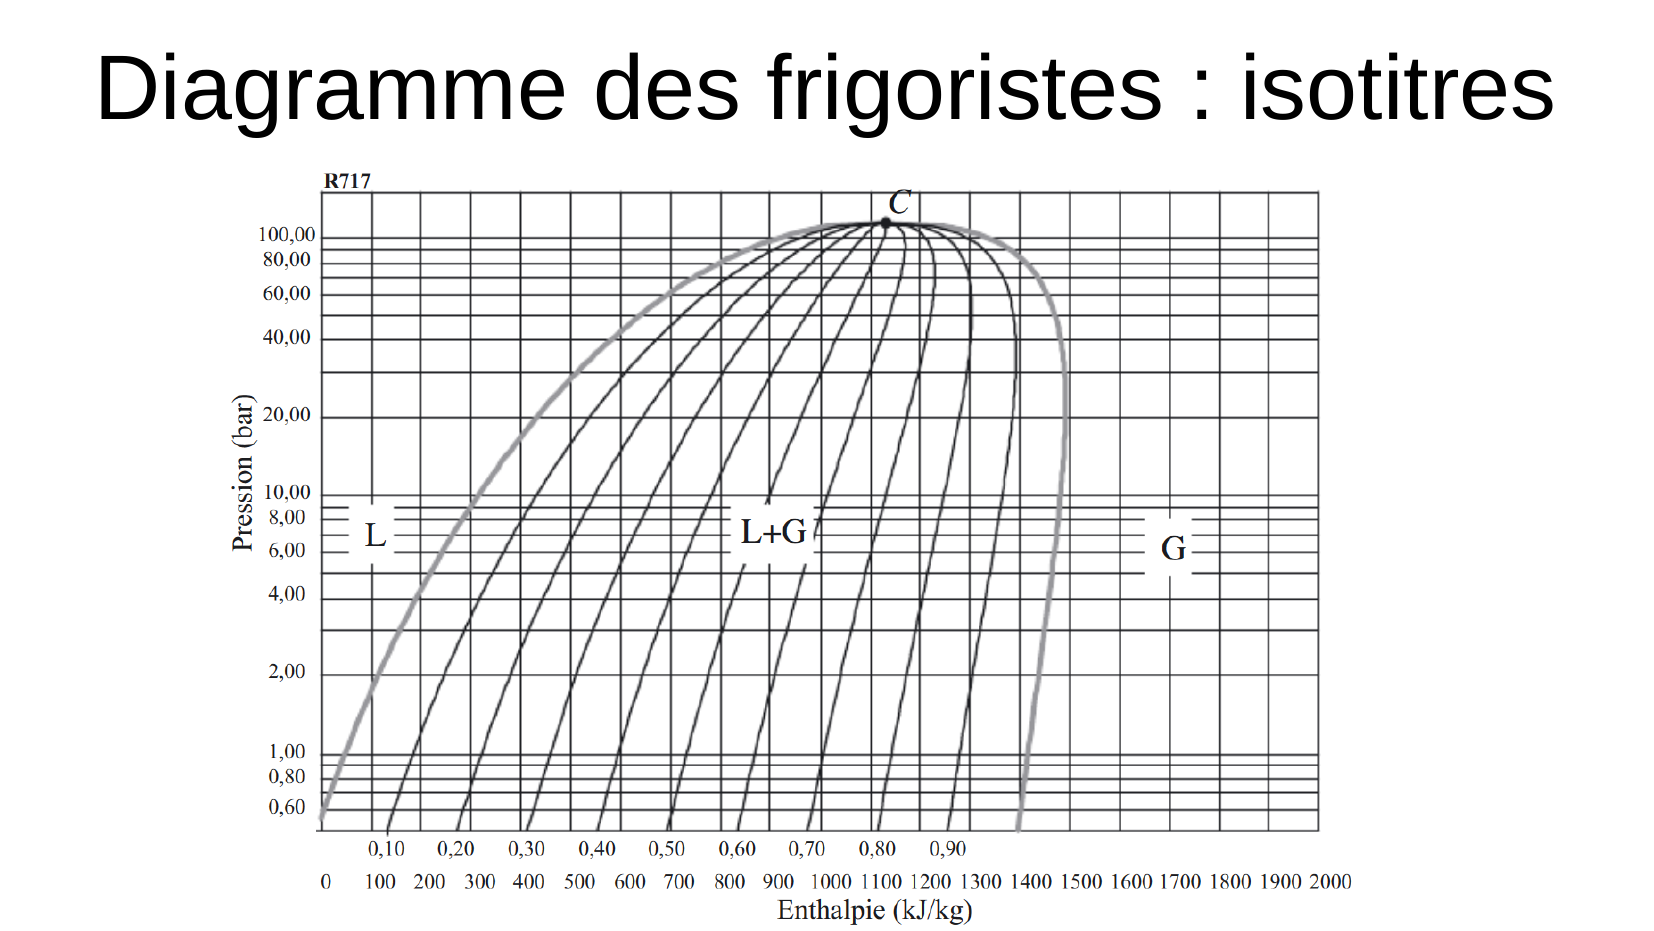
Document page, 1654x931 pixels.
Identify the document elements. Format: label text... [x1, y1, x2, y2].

title Diagramme des frigoristes : isotitres [82, 10, 1571, 166]
picture [222, 165, 1359, 930]
